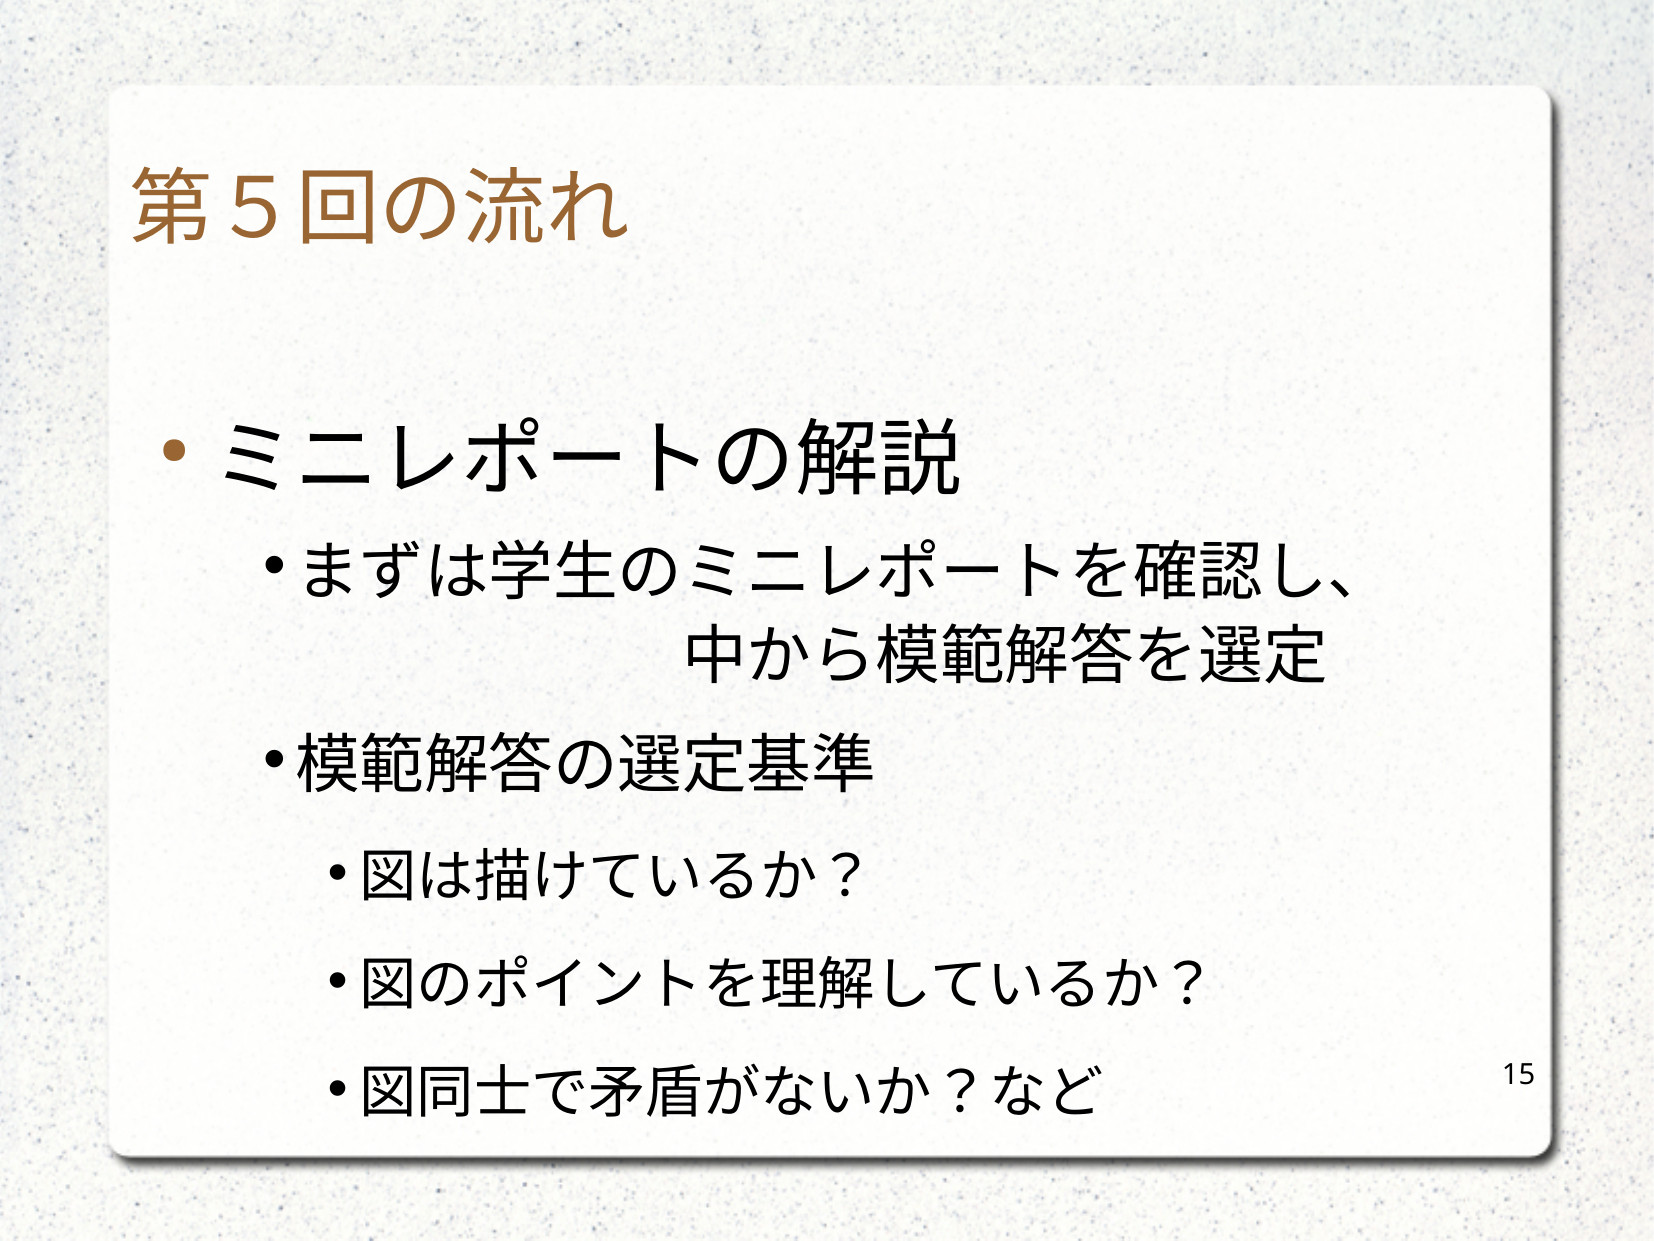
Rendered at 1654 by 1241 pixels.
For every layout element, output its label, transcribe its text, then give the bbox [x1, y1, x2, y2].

picture [0, 0, 1654, 1241]
title 第５回の流れ [129, 94, 1619, 302]
list ミニレポートの解説 [141, 392, 1501, 721]
text_box まずは学生のミニレポートを確認し、 中から模範解答を選定 模範解答の選定基準 図は描けているか？ 図のポイントを理解しているか？ 図同士で矛盾がないか？など [248, 519, 1654, 1140]
